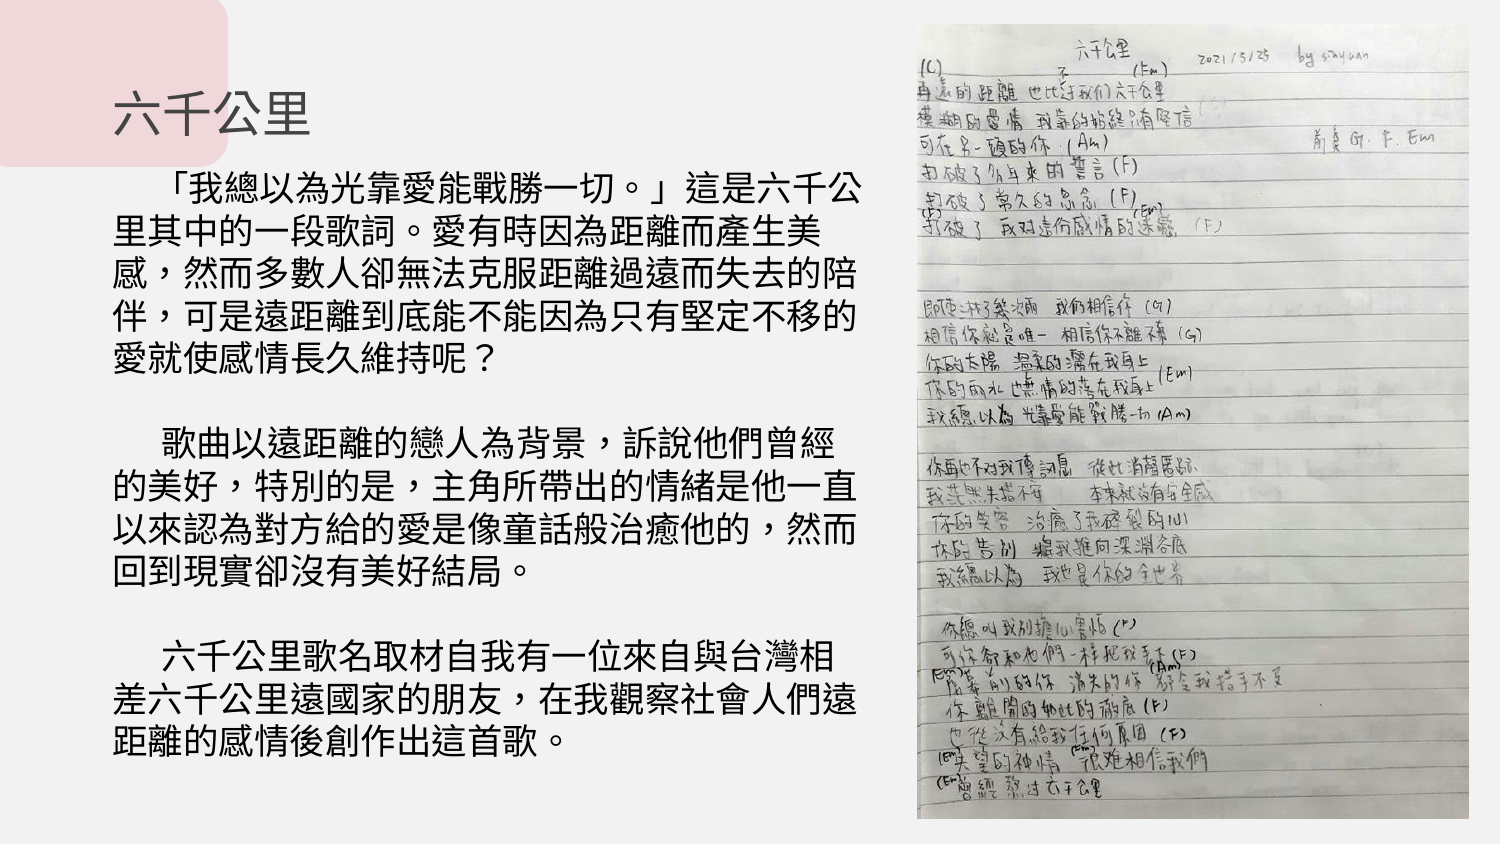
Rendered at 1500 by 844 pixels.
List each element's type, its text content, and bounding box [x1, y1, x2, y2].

text_box 「我總以為光靠愛能戰勝一切。」這是六千公里其中的一段歌詞。愛有時因為距離而產生美感，然而多數人卻無法克服距離過遠而失去的陪伴，可是遠距離到底能不能因為只有堅定不移的愛就使感情長久維持呢？ 歌曲以遠距離的戀人為背景，訴說他們曾經的美好，特別的是，主角所帶出的情緒是他一直以來認為對方給的愛是像童話般治癒他的，然而回到現實卻沒有美好結局。 六千公里歌名取材自我有一位來自與台灣相差六千公里遠國家的朋友，在我觀察社會人們遠距離的感情後創作出這首歌。 [97, 151, 881, 777]
title 六千公里 [97, 58, 893, 266]
picture [917, 24, 1469, 819]
